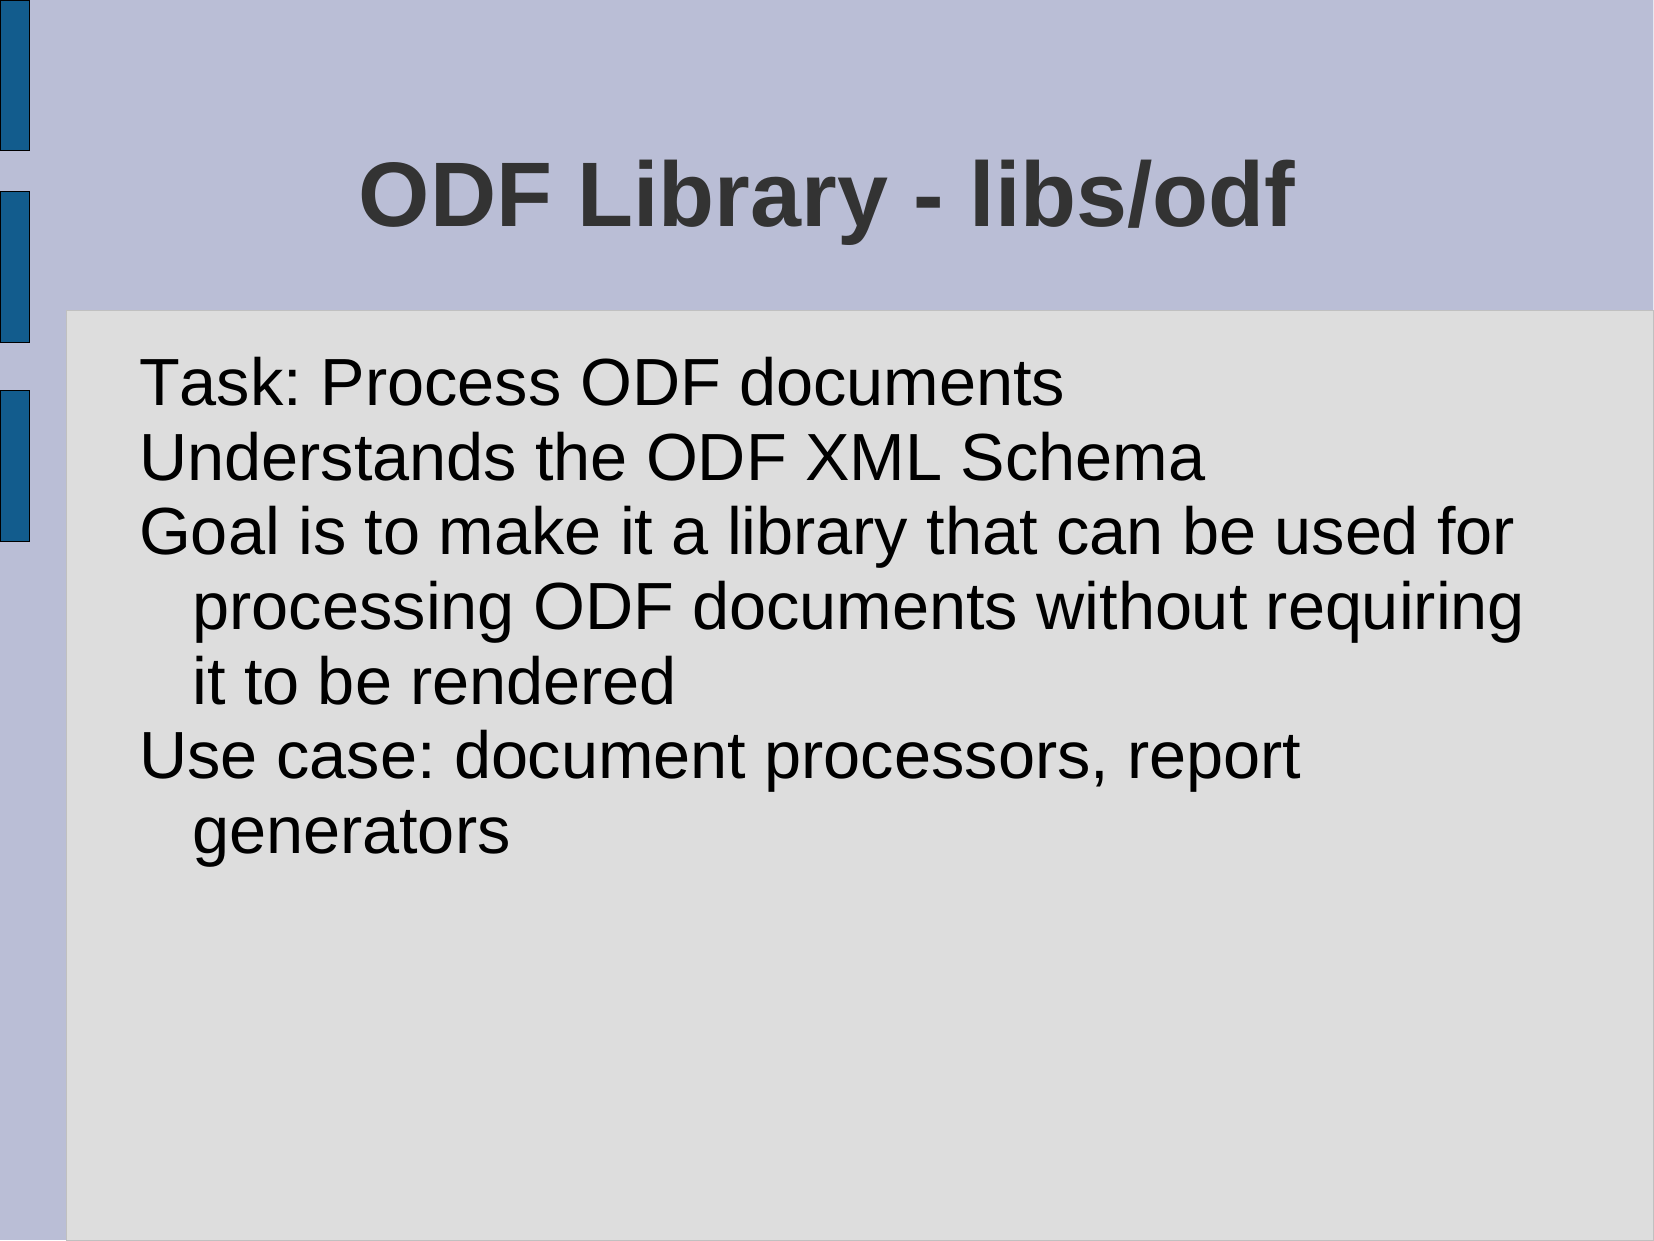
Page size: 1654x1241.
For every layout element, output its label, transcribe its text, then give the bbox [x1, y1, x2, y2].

list Task: Process ODF documents Understands the ODF XML Schema Goal is to make it a library that can be used for processing ODF documents without requiring it to be rendered Use case: document processors, report generators [121, 344, 1534, 1112]
title ODF Library - libs/odf [121, 98, 1534, 291]
